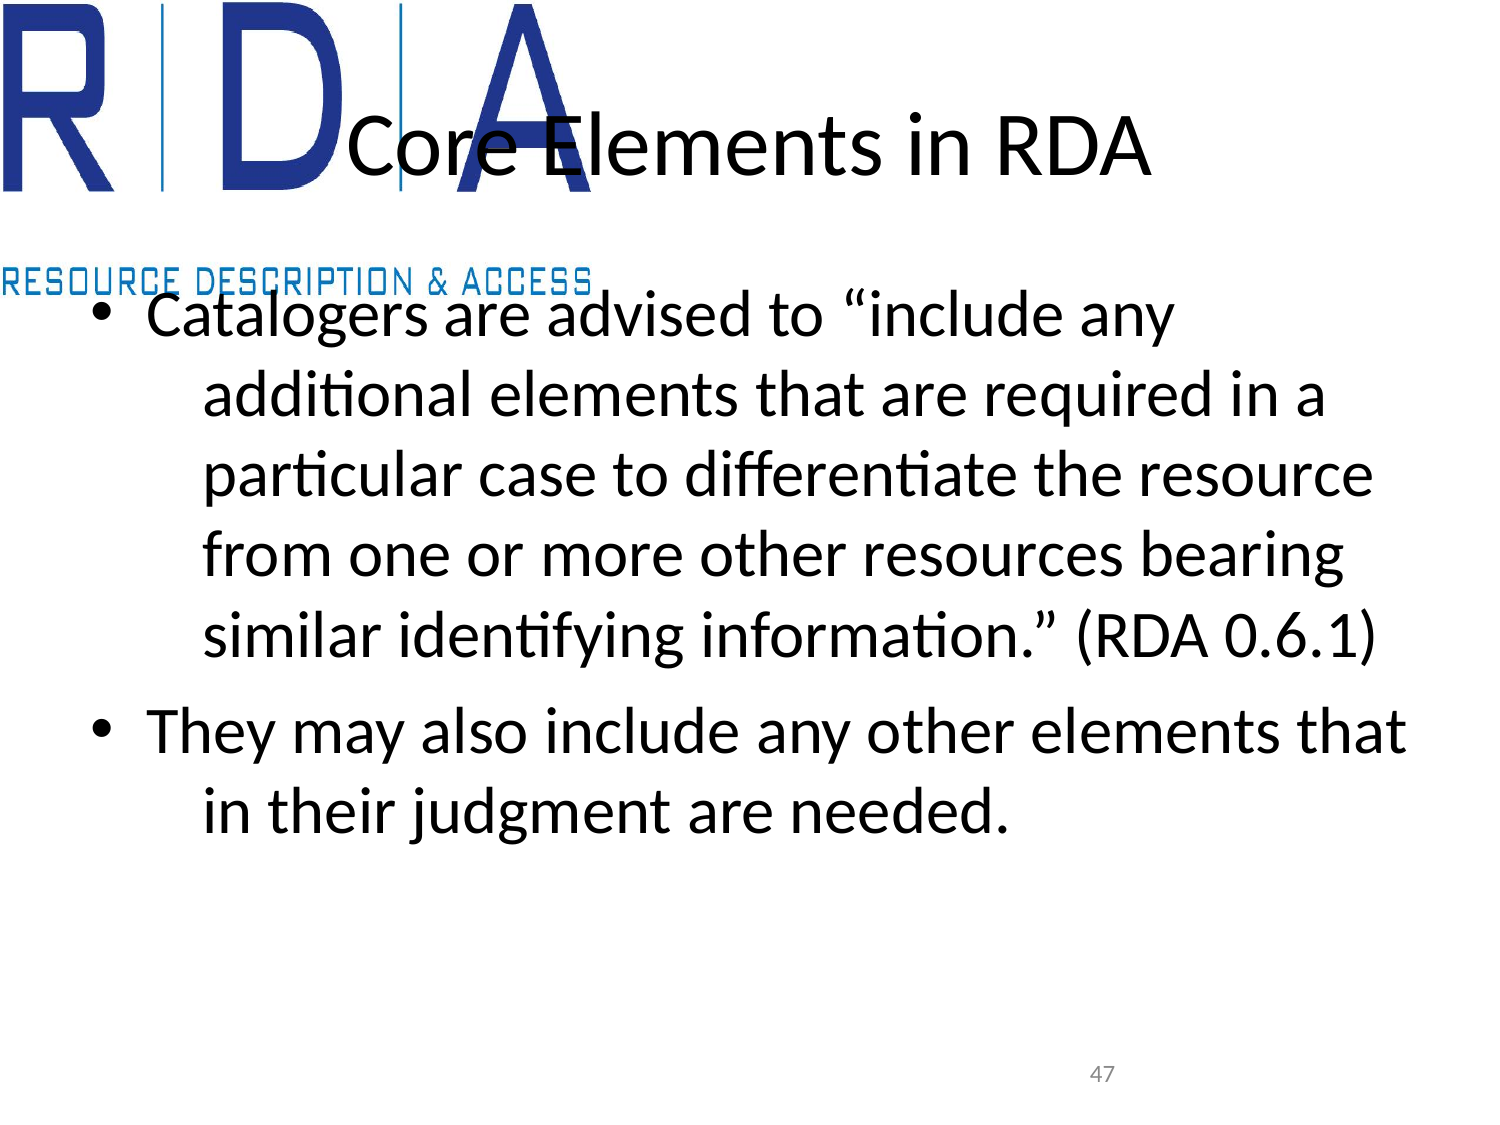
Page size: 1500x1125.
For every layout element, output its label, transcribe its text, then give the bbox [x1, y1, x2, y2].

text_box 47 [1074, 1042, 1426, 1103]
title Core Elements in RDA [75, 45, 1426, 233]
list Catalogers are advised to “include any additional elements that are required in a particular case to differentiate the resource from one or more other resources bearing similar identifying information.” (RDA 0.6.1) They may also include any other elements that in their judgment are needed. [75, 262, 1426, 1005]
